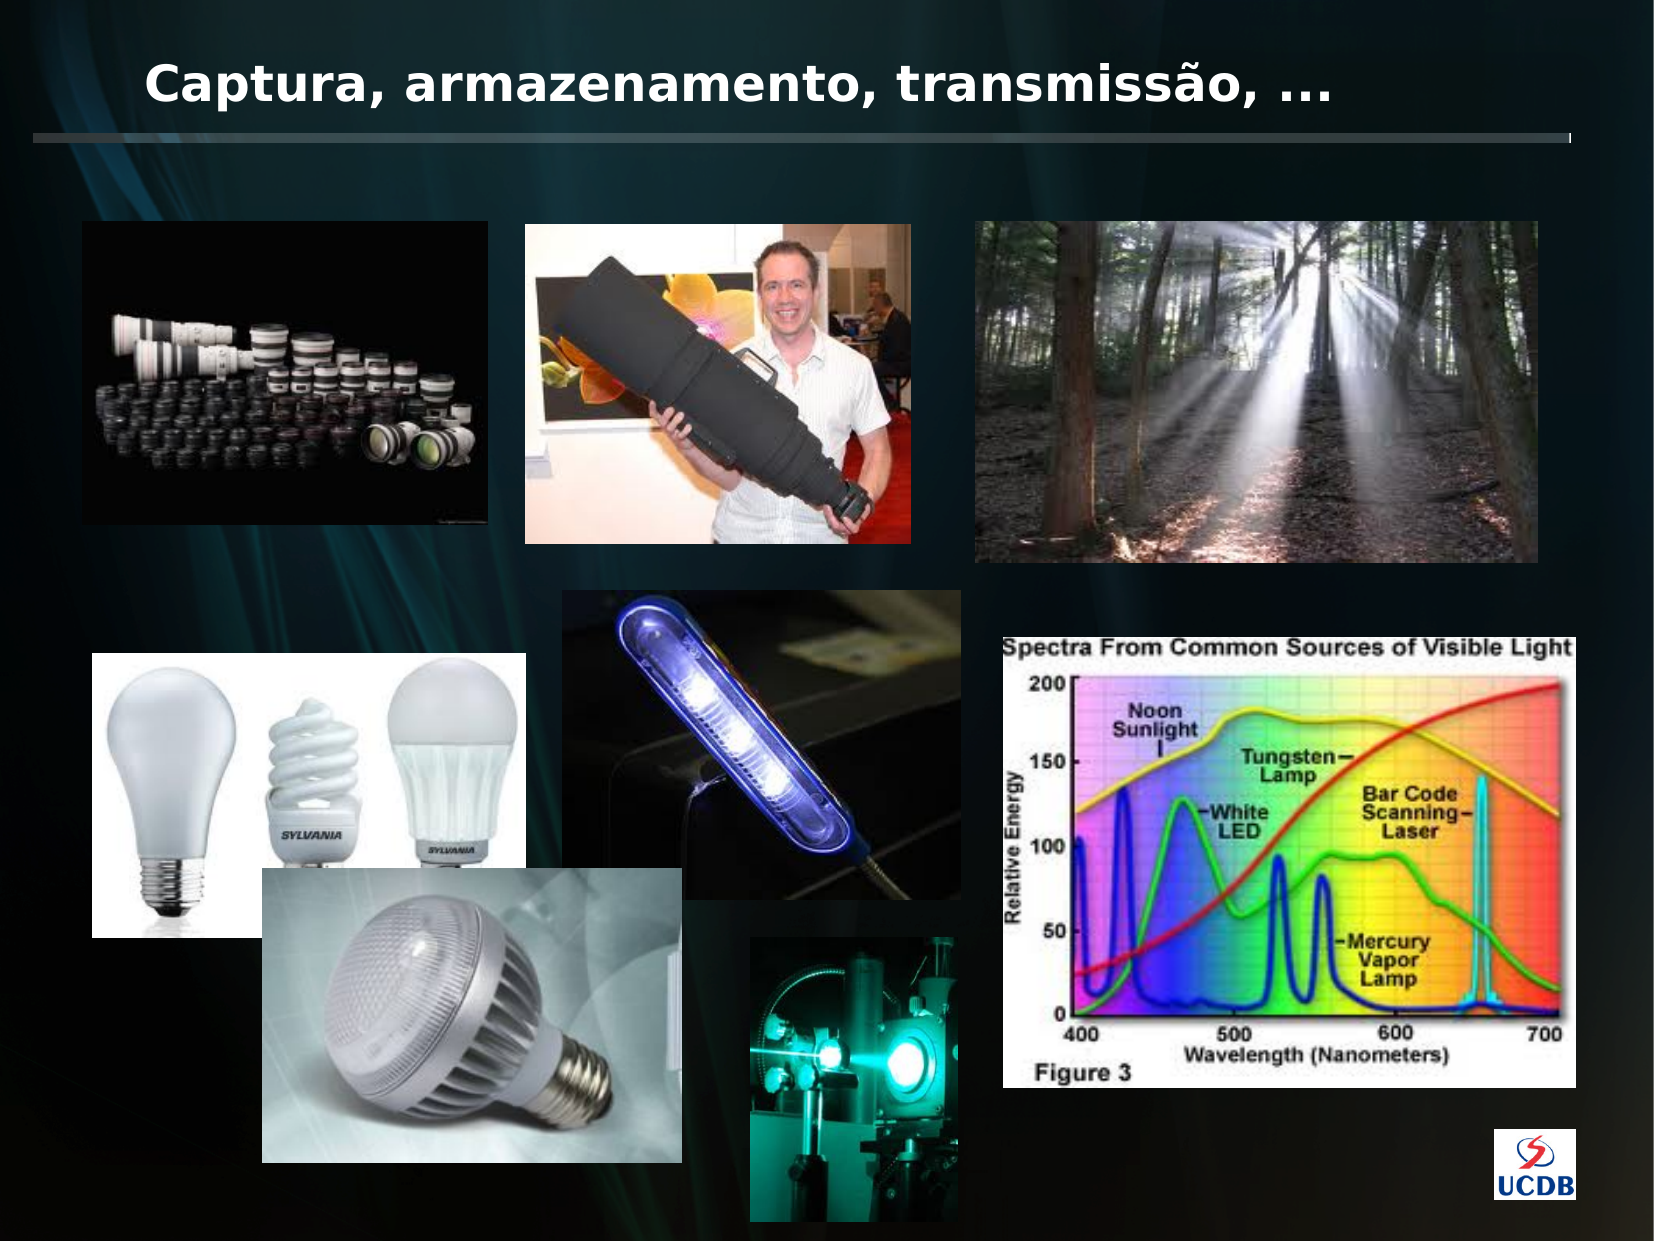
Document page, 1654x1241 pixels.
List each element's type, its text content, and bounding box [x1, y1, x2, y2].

picture [0, 0, 1654, 1241]
text_box Captura, armazenamento, transmissão, ... [129, 45, 1351, 119]
